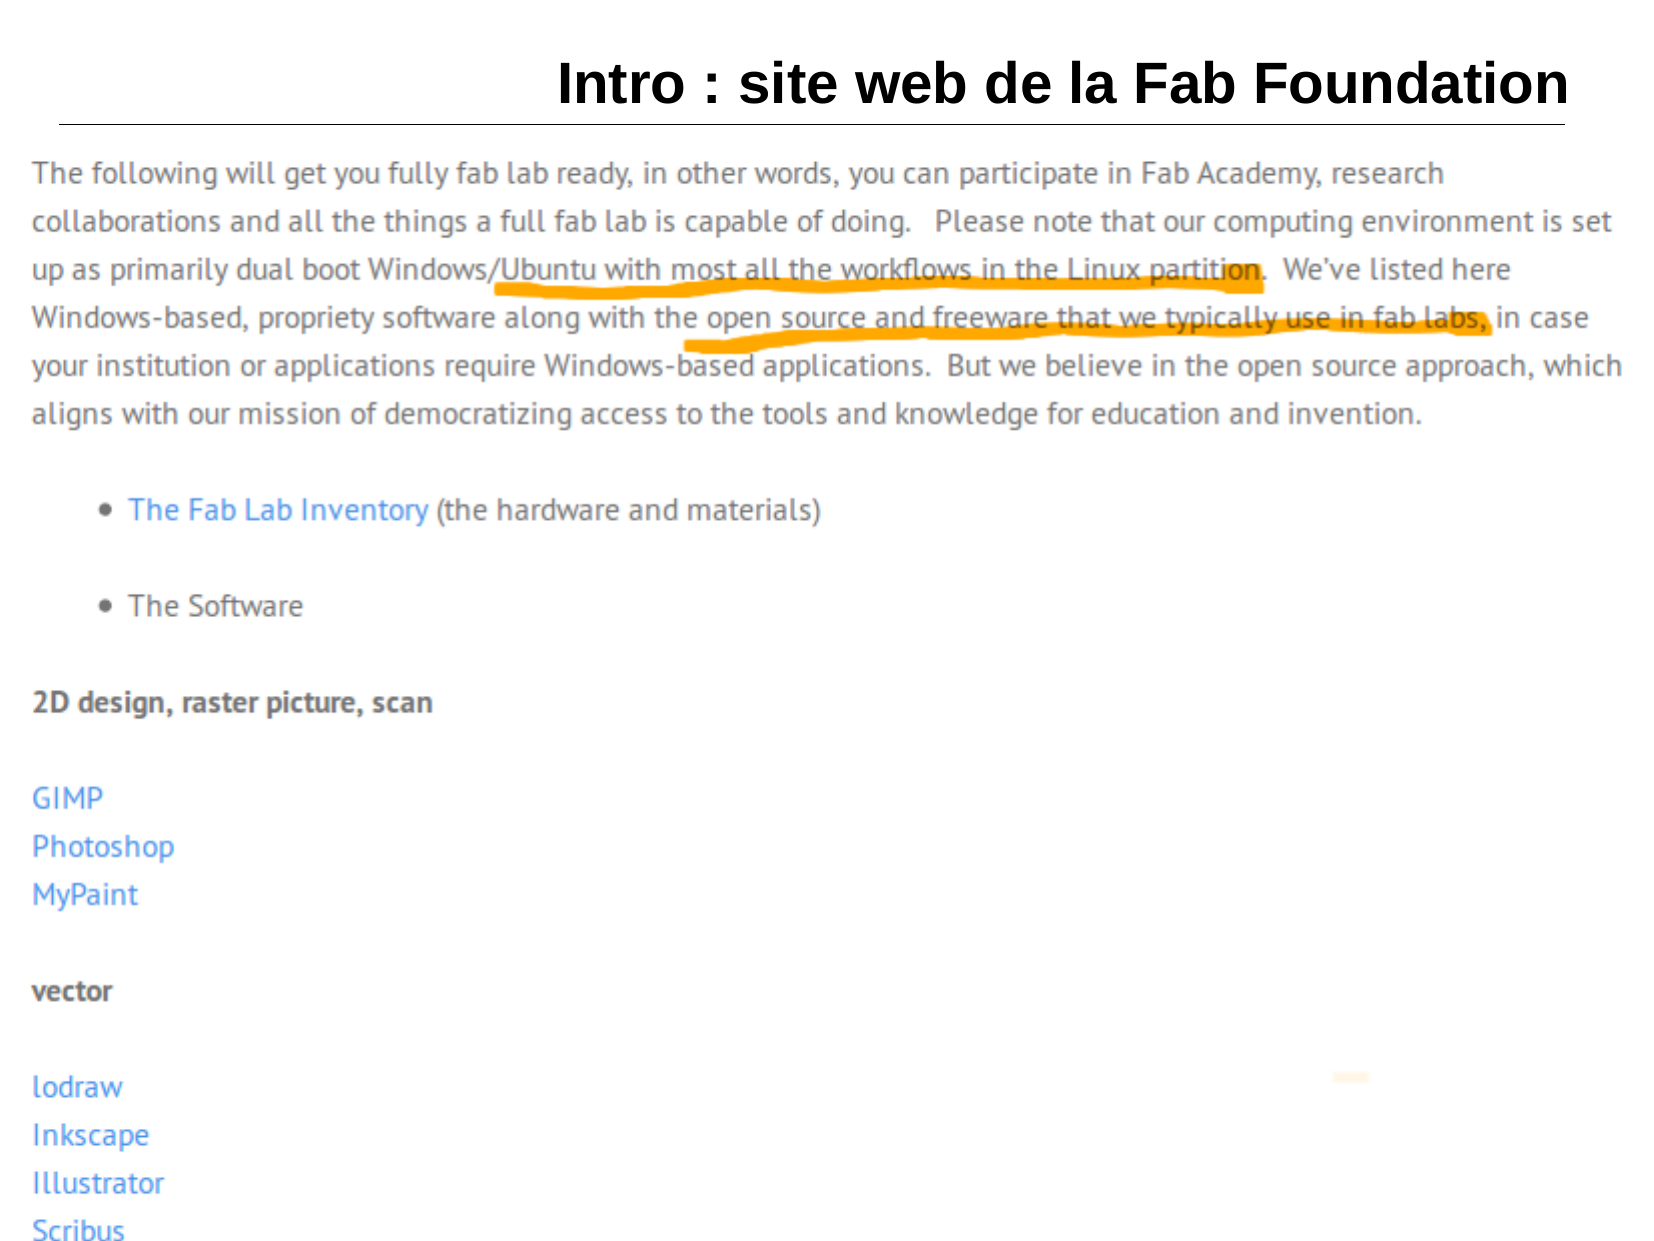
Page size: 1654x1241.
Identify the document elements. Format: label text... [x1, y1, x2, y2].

title Intro : site web de la Fab Foundation [59, 46, 1571, 122]
picture [0, 146, 1654, 1241]
